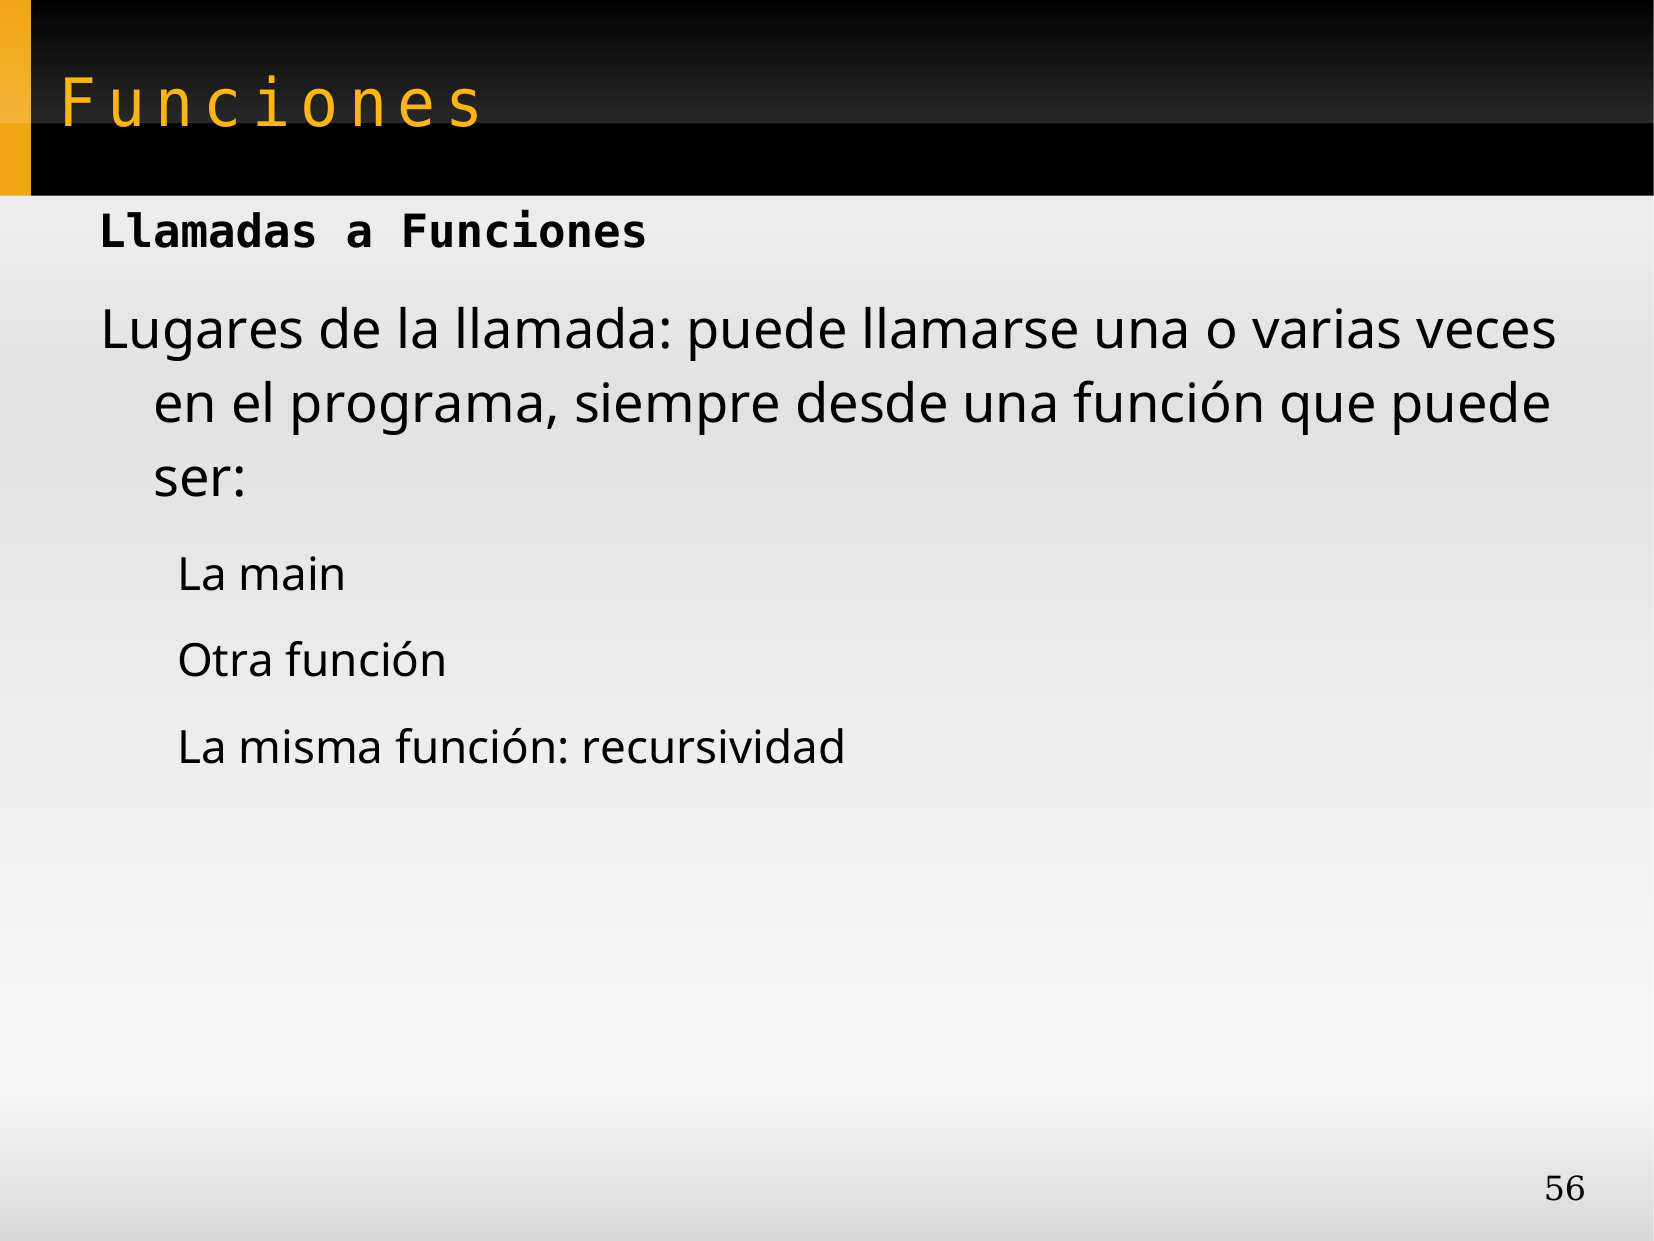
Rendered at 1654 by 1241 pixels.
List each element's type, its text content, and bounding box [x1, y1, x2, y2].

picture [0, 0, 1654, 1241]
list Lugares de la llamada: puede llamarse una o varias veces en el programa, siempre desde una función que puede ser: La main Otra función La misma función: recursividad [82, 290, 1571, 1109]
text_box Llamadas a Funciones [83, 197, 663, 266]
title Funciones [59, 29, 1595, 178]
